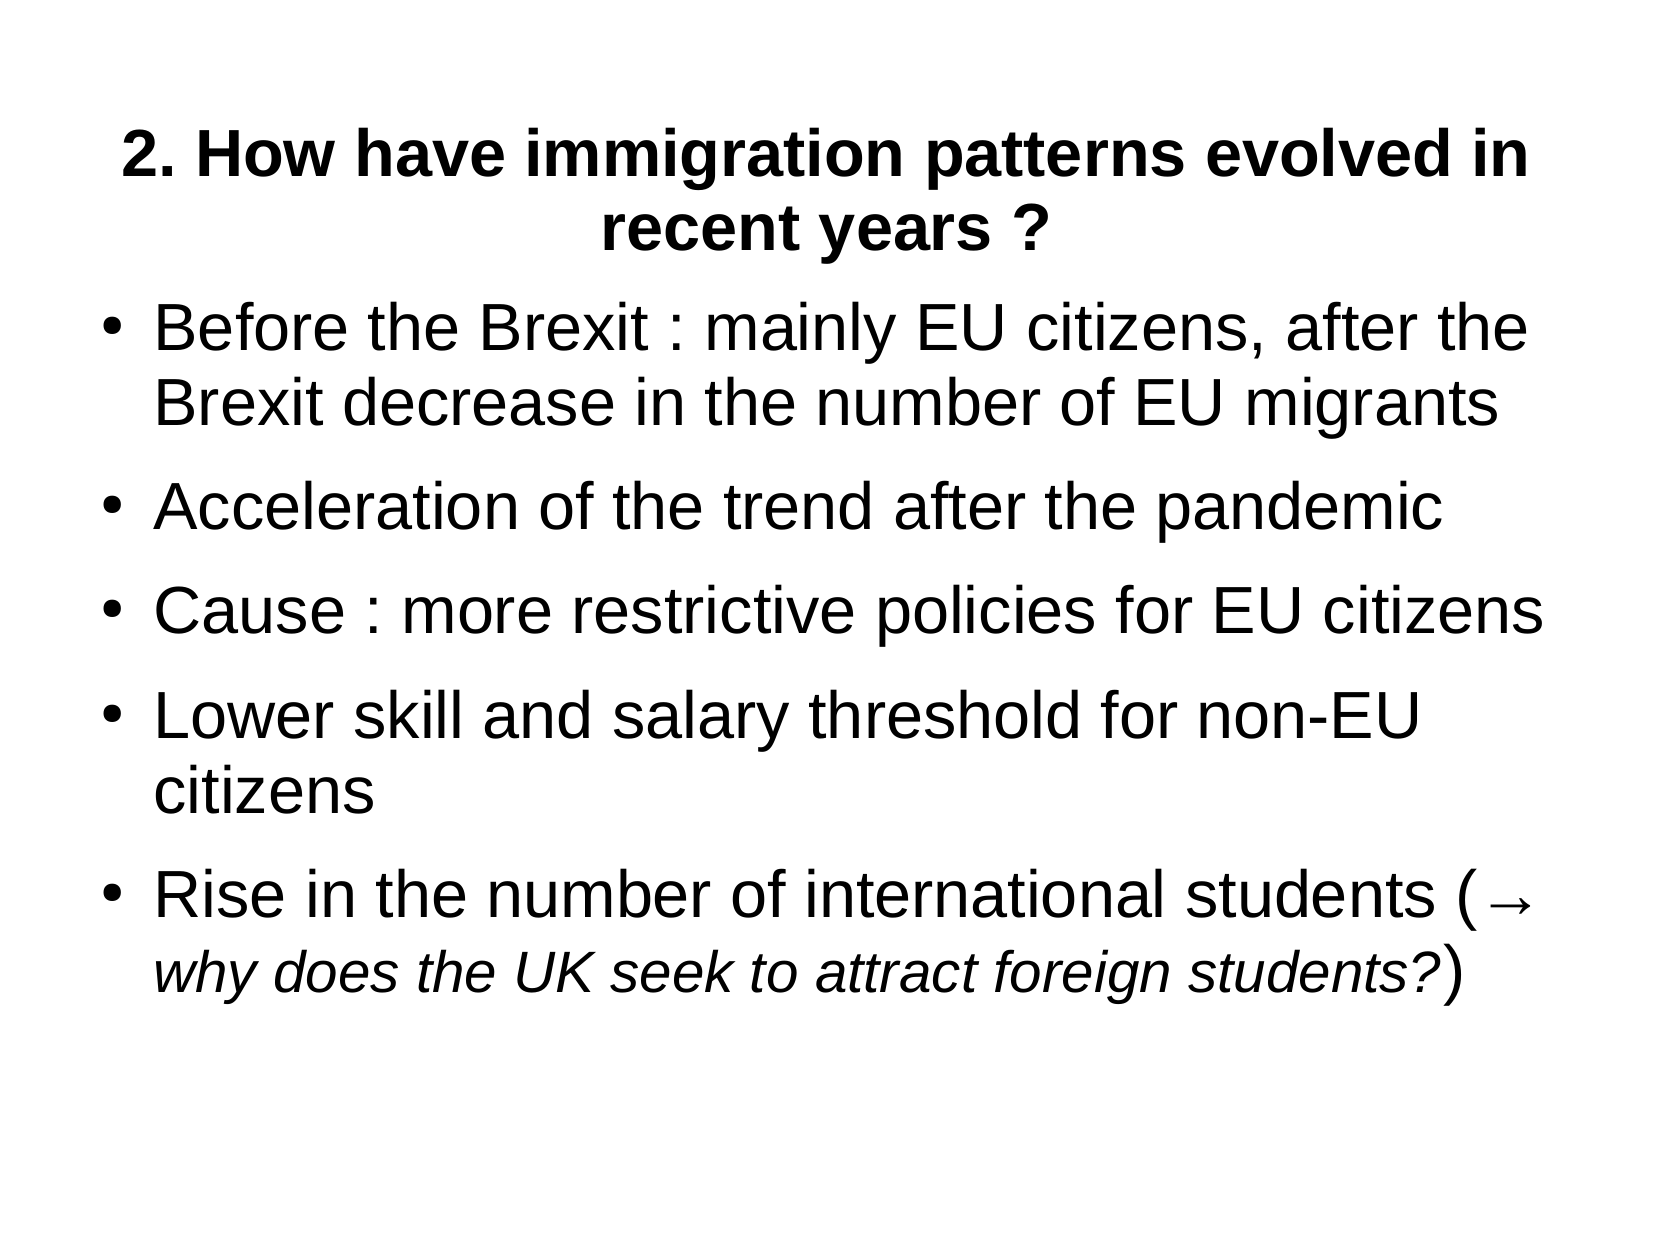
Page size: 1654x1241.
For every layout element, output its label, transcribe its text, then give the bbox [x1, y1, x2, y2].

list Before the Brexit : mainly EU citizens, after the Brexit decrease in the number of EU migrants Acceleration of the trend after the pandemic Cause : more restrictive policies for EU citizens Lower skill and salary threshold for non-EU citizens Rise in the number of international students (→ why does the UK seek to attract foreign students?) [82, 290, 1571, 1109]
title 2. How have immigration patterns evolved in recent years ? [82, 41, 1571, 265]
